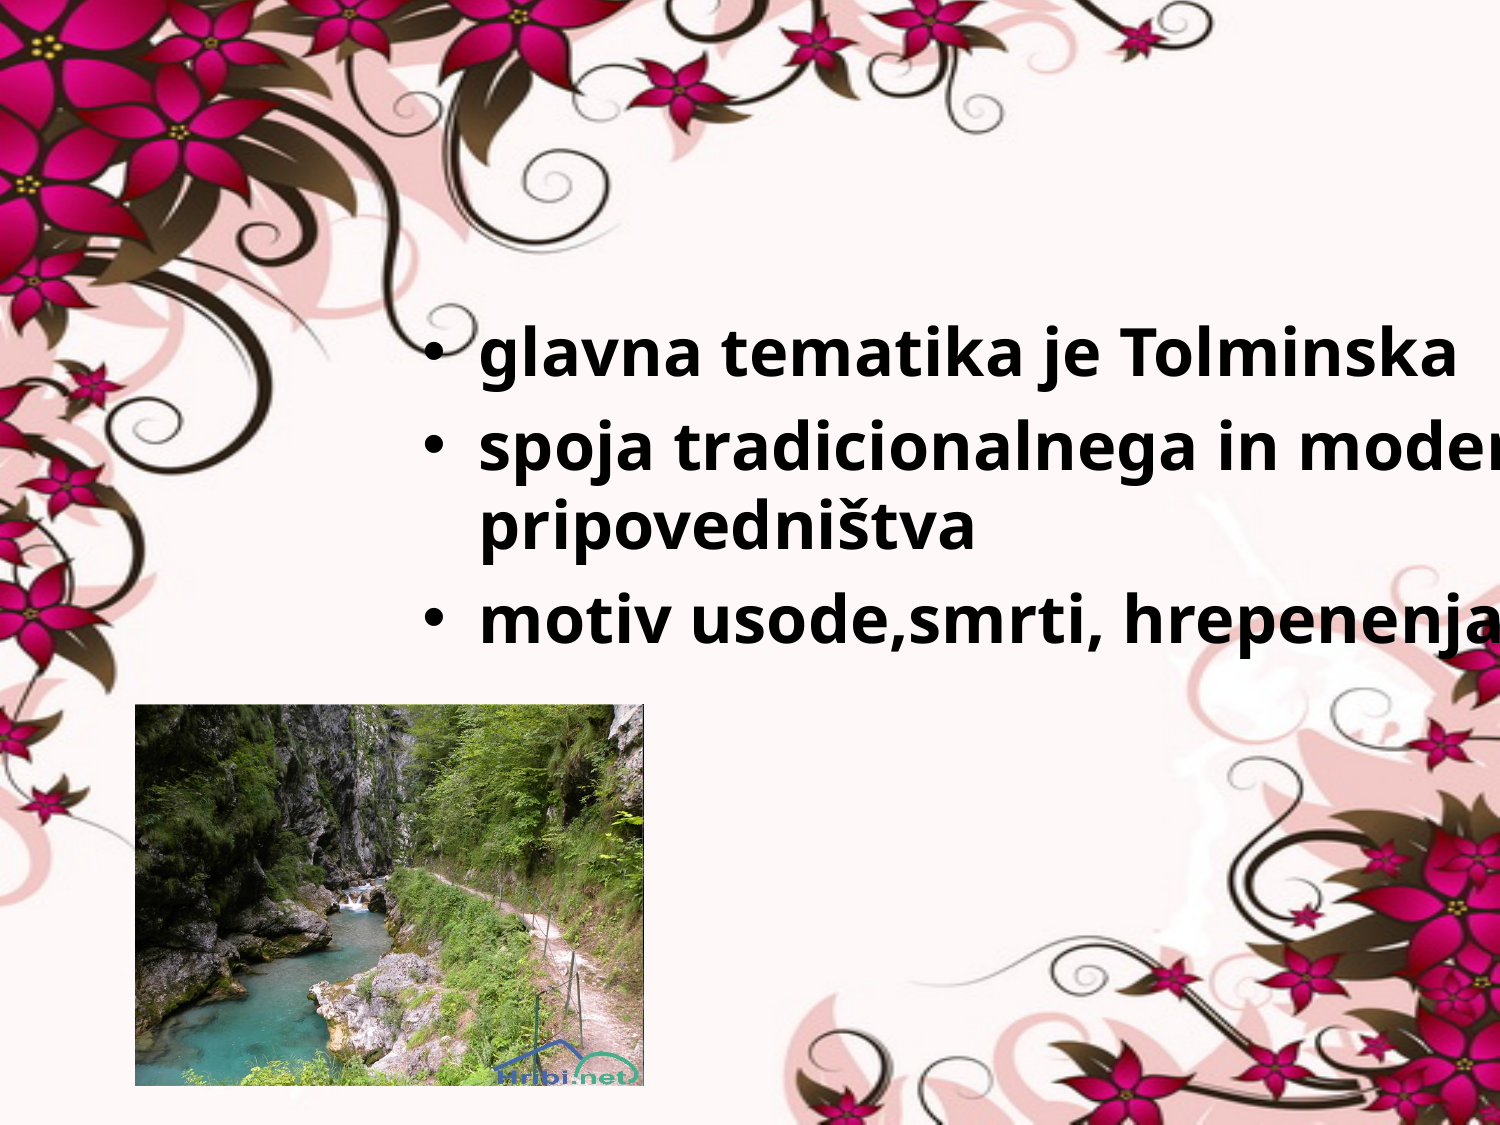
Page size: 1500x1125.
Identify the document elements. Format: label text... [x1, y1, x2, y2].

picture [0, 0, 1500, 1125]
list glavna tematika je Tolminska spoja tradicionalnega in modernega pripovedništva motiv usode,smrti, hrepenenja [407, 302, 1500, 1057]
